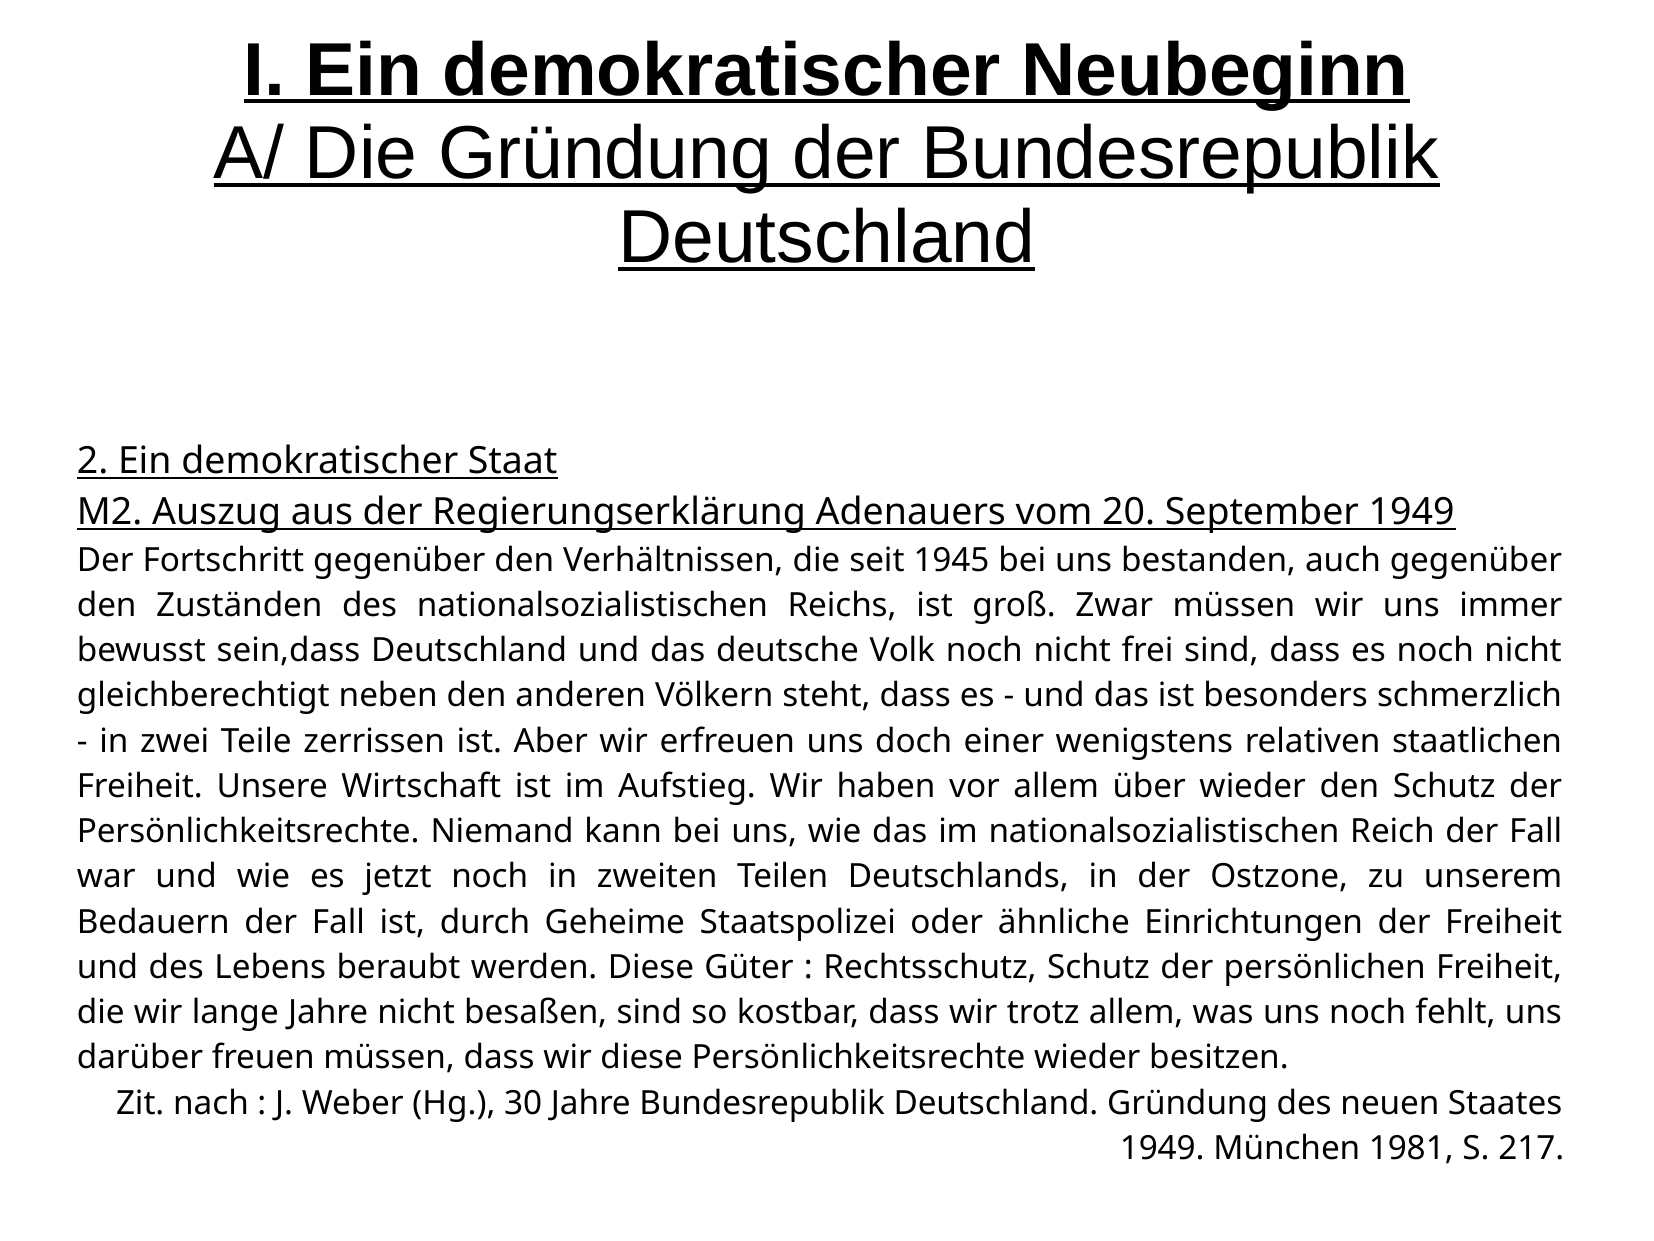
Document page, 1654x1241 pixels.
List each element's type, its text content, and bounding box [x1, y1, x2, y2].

subtitle 2. Ein demokratischer Staat M2. Auszug aus der Regierungserklärung Adenauers vom 20. September 1949 Der Fortschritt gegenüber den Verhältnissen, die seit 1945 bei uns bestanden, auch gegenüber den Zuständen des nationalsozialistischen Reichs, ist groß. Zwar müssen wir uns immer bewusst sein,dass Deutschland und das deutsche Volk noch nicht frei sind, dass es noch nicht gleichberechtigt neben den anderen Völkern steht, dass es - und das ist besonders schmerzlich - in zwei Teile zerrissen ist. Aber wir erfreuen uns doch einer wenigstens relativen staatlichen Freiheit. Unsere Wirtschaft ist im Aufstieg. Wir haben vor allem über wieder den Schutz der Persönlichkeitsrechte. Niemand kann bei uns, wie das im nationalsozialistischen Reich der Fall war und wie es jetzt noch in zweiten Teilen Deutschlands, in der Ostzone, zu unserem Bedauern der Fall ist, durch Geheime Staatspolizei oder ähnliche Einrichtungen der Freiheit und des Lebens beraubt werden. Diese Güter : Rechtsschutz, Schutz der persönlichen Freiheit, die wir lange Jahre nicht besaßen, sind so kostbar, dass wir trotz allem, was uns noch fehlt, uns darüber freuen müssen, dass wir diese Persönlichkeitsrechte wieder besitzen. Zit. nach : J. Weber (Hg.), 30 Jahre Bundesrepublik Deutschland. Gründung des neuen Staates 1949. München 1981, S. 217. [76, 232, 1565, 1241]
title I. Ein demokratischer Neubeginn A/ Die Gründung der Bundesrepublik Deutschland [82, 26, 1571, 279]
